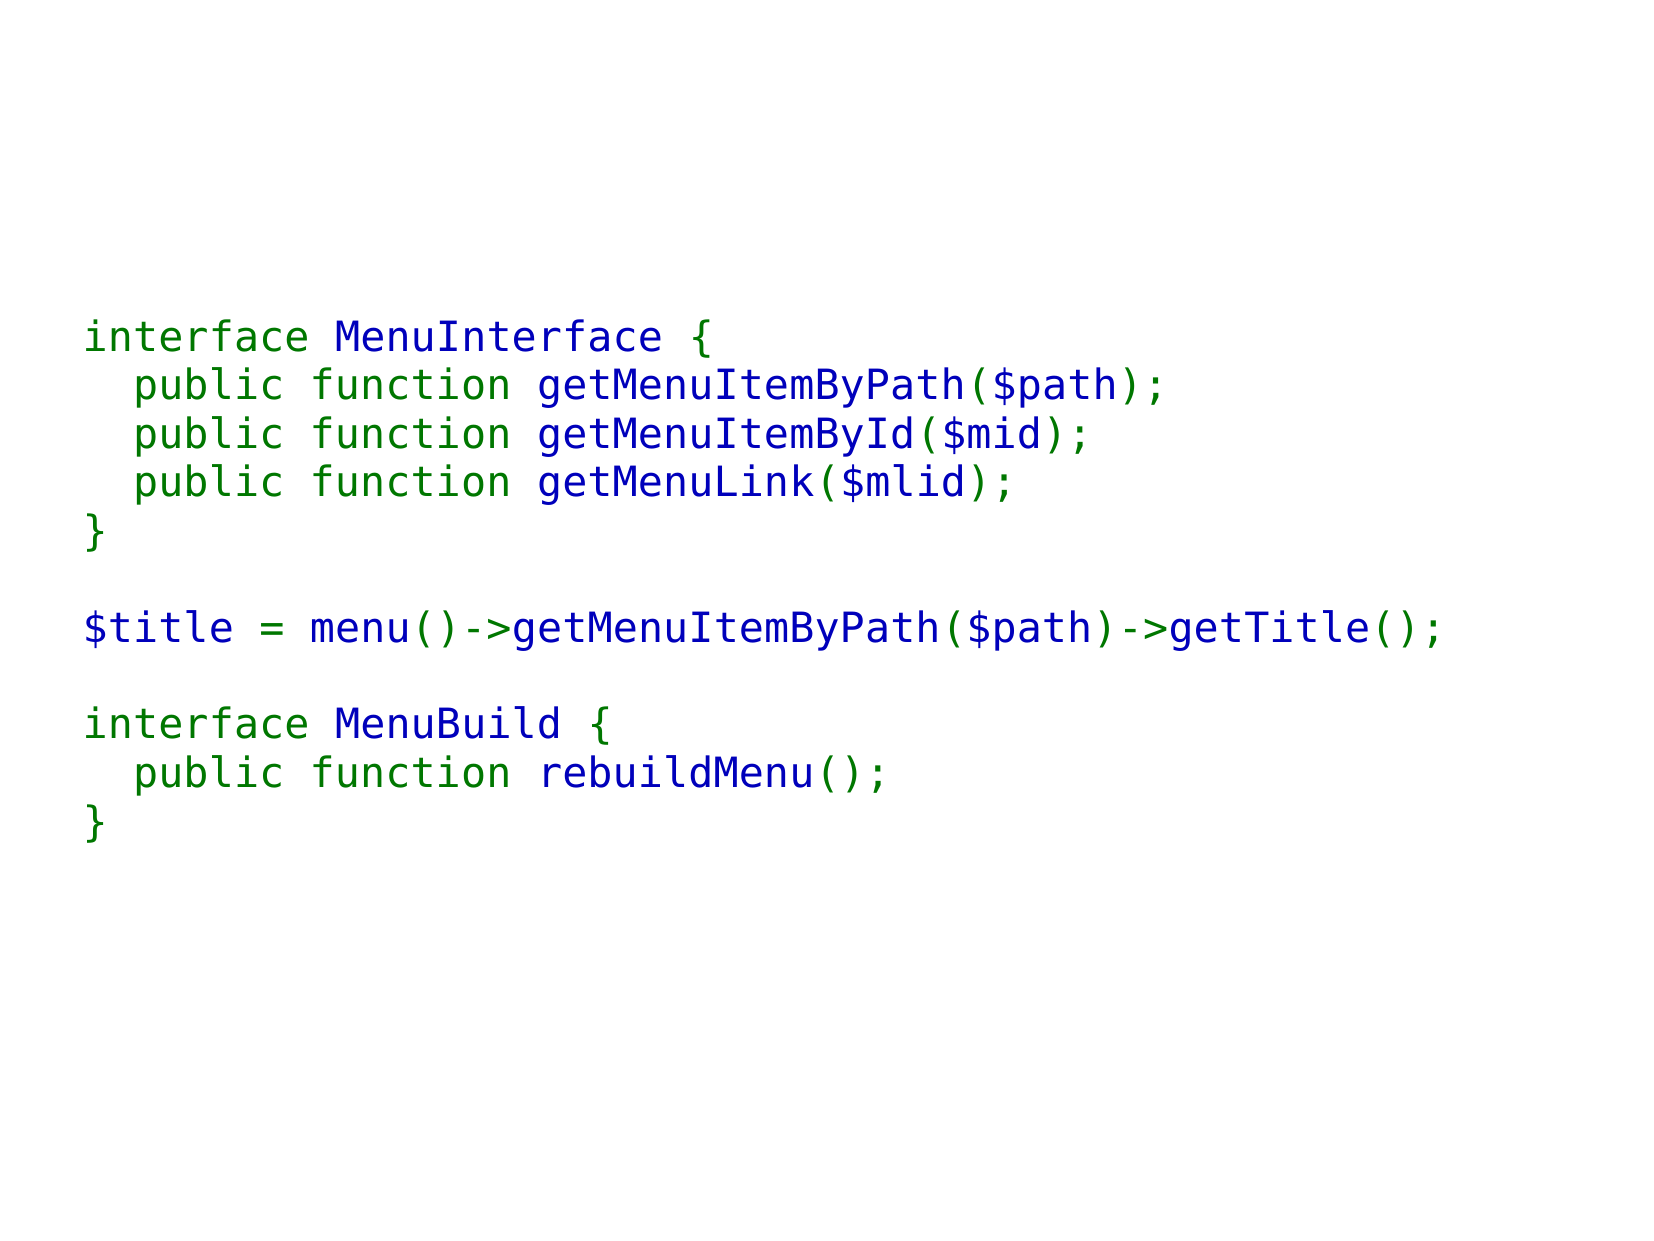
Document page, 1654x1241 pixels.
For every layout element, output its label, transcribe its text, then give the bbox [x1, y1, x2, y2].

subtitle interface MenuInterface { public function getMenuItemByPath($path); public function getMenuItemById($mid); public function getMenuLink($mlid); } $title = menu()->getMenuItemByPath($path)->getTitle(); interface MenuBuild { public function rebuildMenu(); } [82, 56, 1571, 1102]
